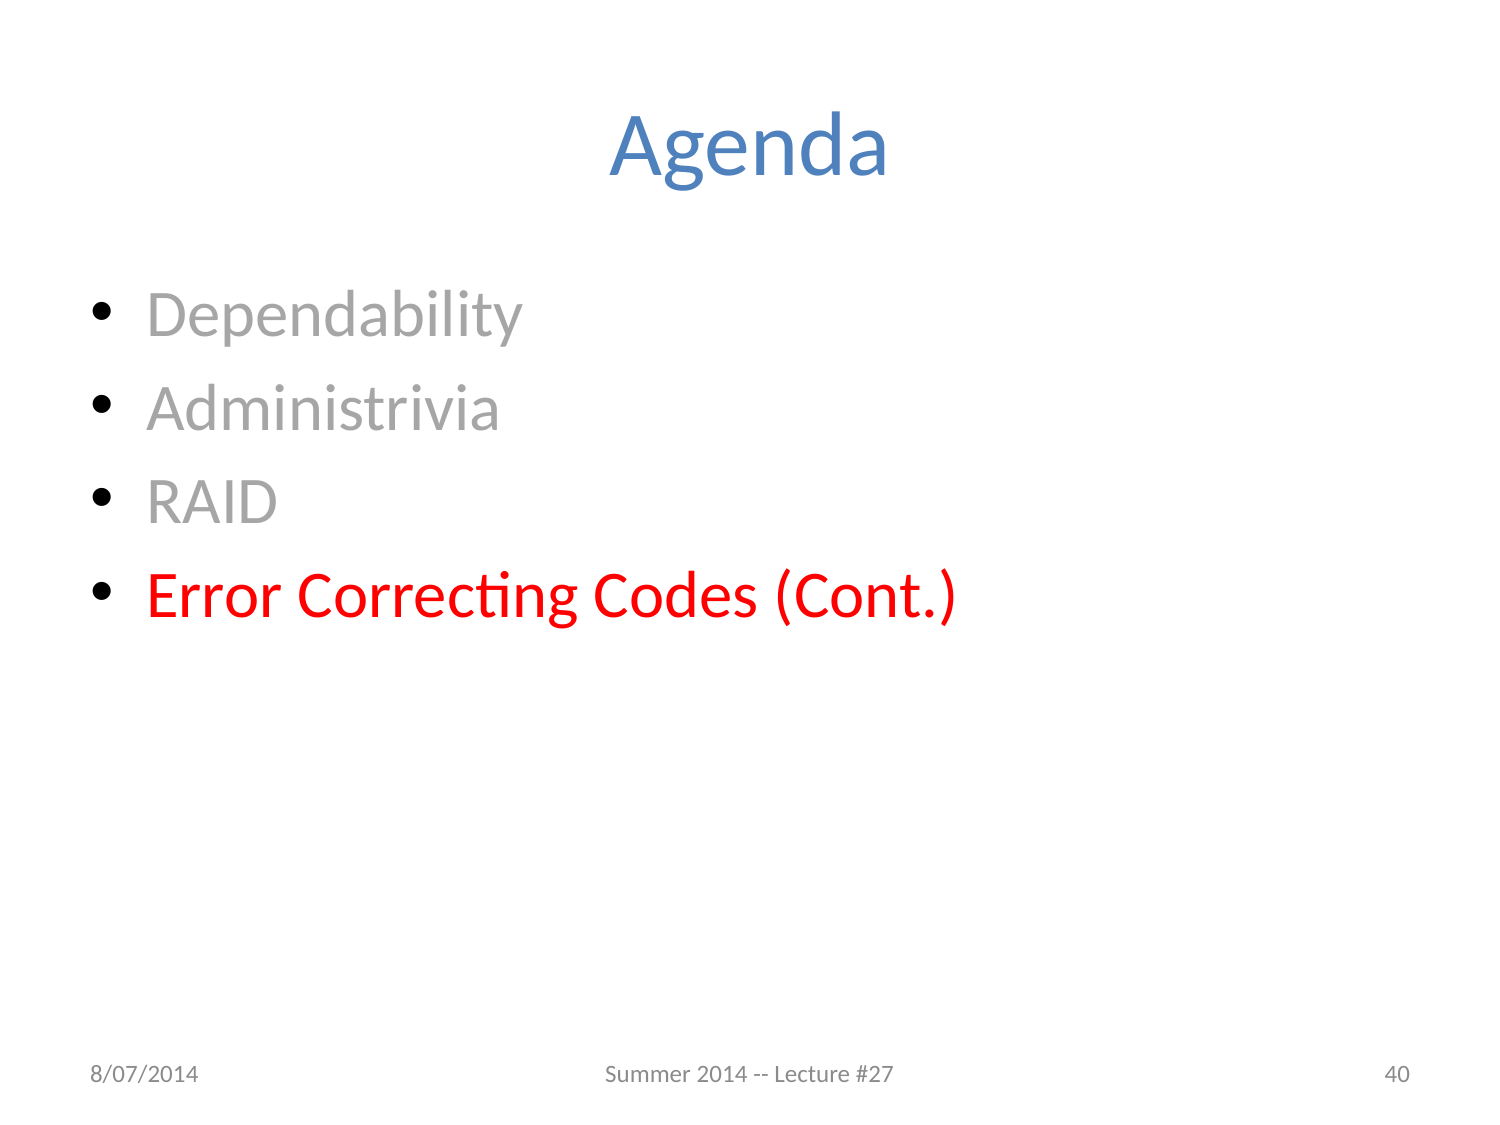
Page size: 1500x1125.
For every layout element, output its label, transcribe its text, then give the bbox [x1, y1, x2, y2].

list Dependability Administrivia RAID Error Correcting Codes (Cont.) [75, 262, 1425, 1005]
slide_number 8/07/2014 [75, 1042, 425, 1103]
slide_number <number> [1074, 1042, 1425, 1103]
title Agenda [75, 45, 1425, 233]
footer Summer 2014 -- Lecture #27 [512, 1042, 988, 1103]
